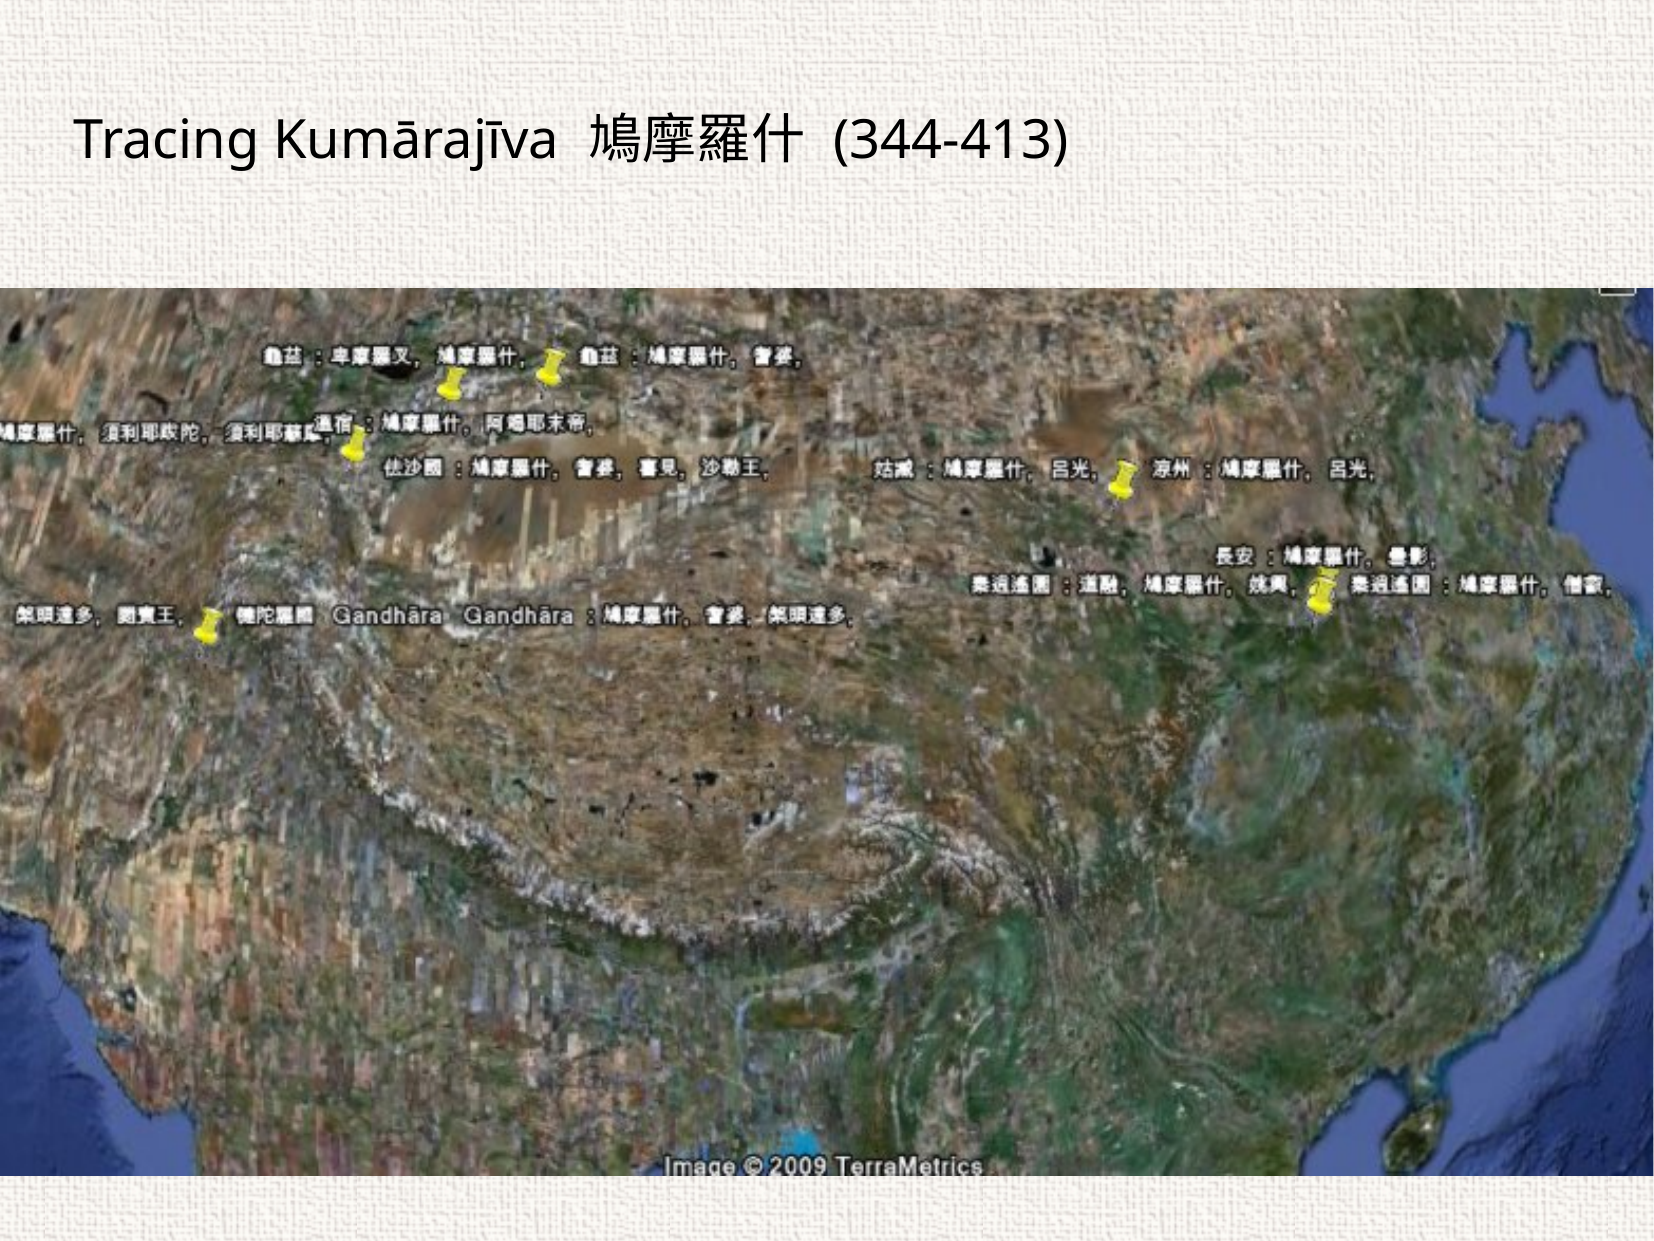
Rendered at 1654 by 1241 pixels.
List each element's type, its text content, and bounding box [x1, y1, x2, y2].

text_box Tracing Kumārajīva 鳩摩羅什 (344-413) [59, 88, 1182, 177]
picture [0, 0, 1654, 1241]
